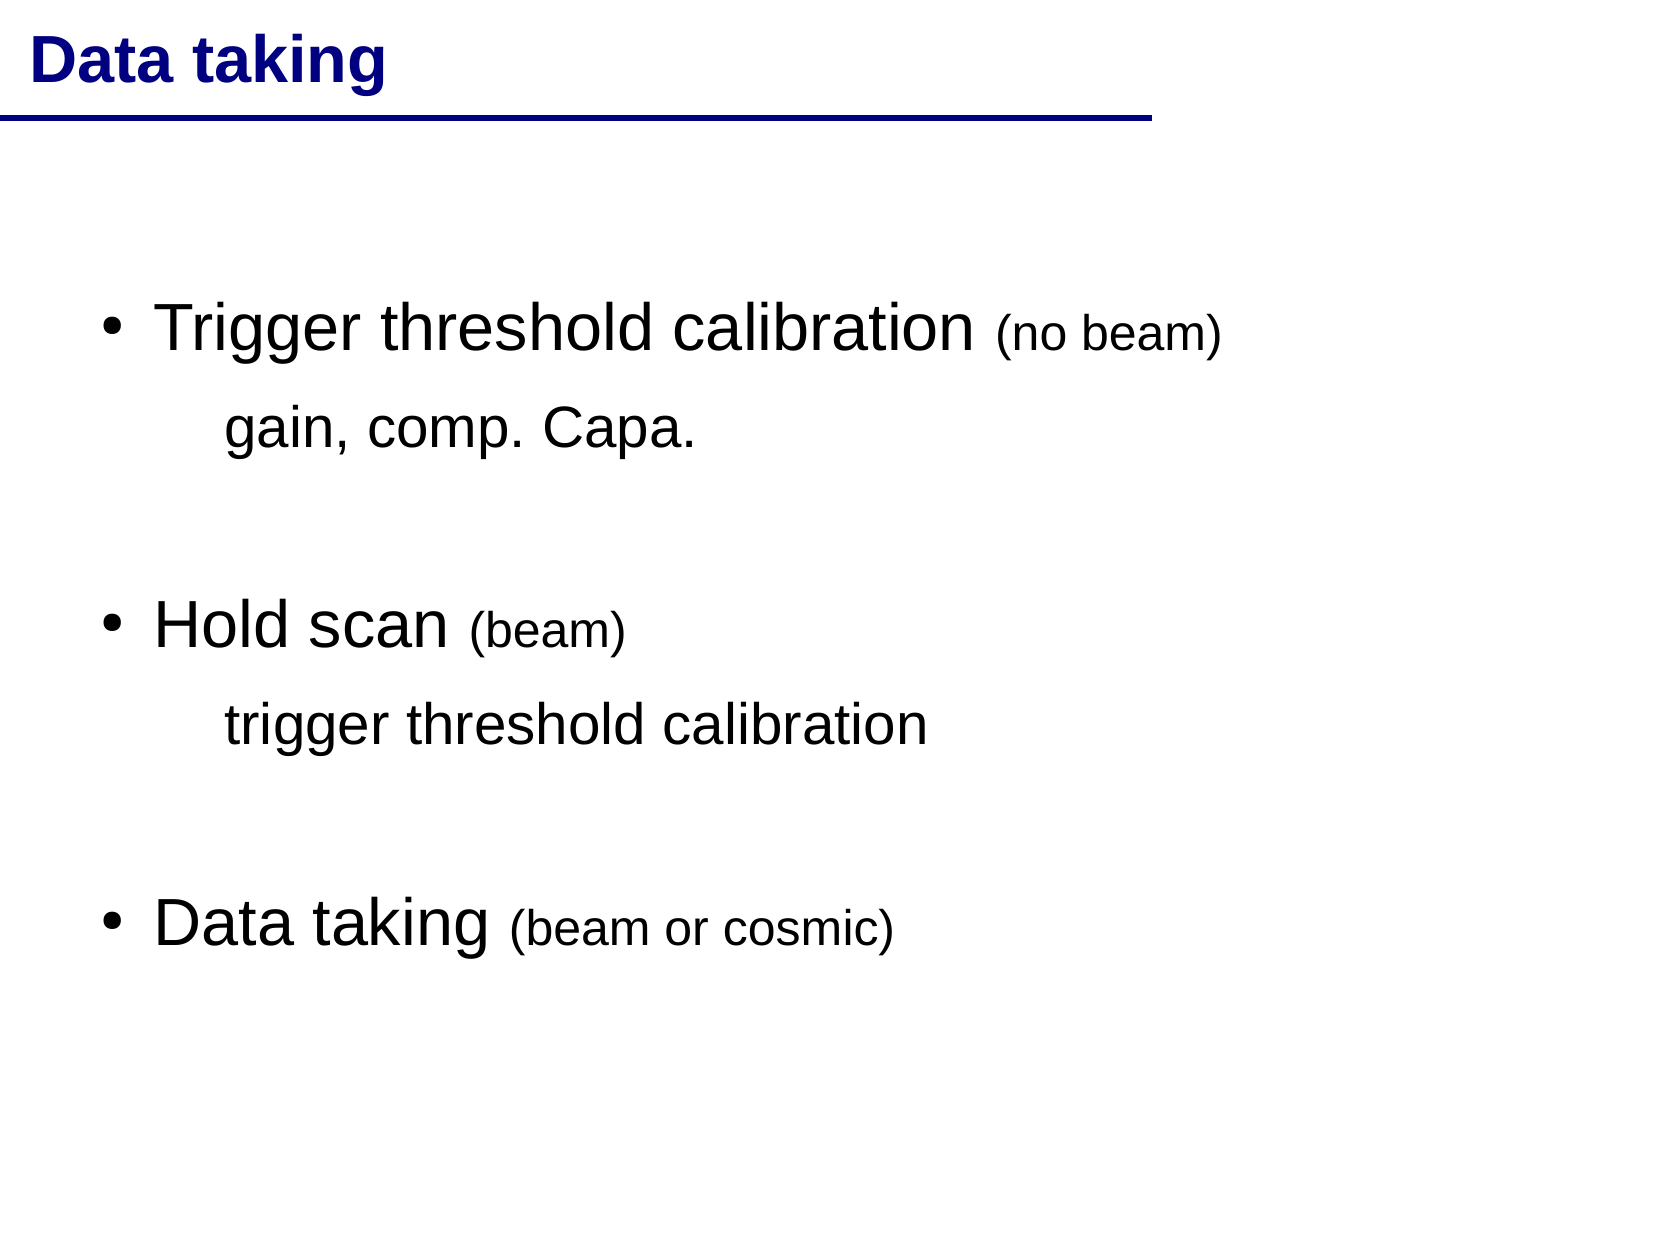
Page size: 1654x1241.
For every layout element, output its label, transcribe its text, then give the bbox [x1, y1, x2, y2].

list Trigger threshold calibration (no beam) gain, comp. Capa. Hold scan (beam) trigger threshold calibration Data taking (beam or cosmic) [82, 290, 1571, 1109]
title Data taking [29, 0, 1625, 119]
